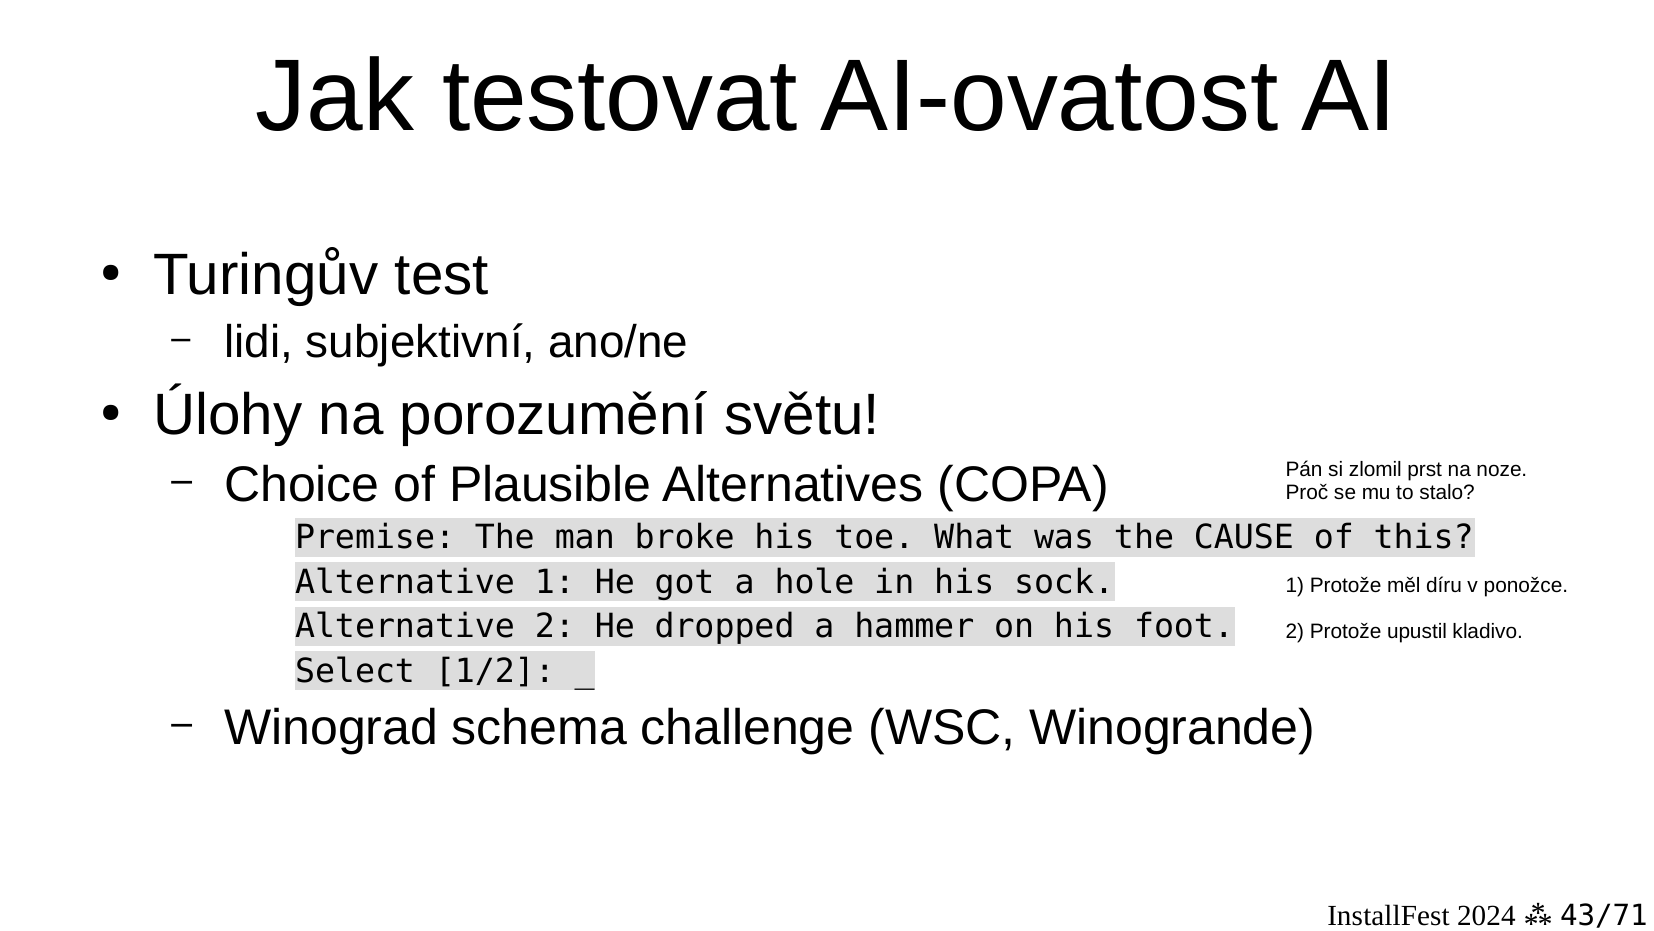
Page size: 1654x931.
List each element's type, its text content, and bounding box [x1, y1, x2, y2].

text_box Pán si zlomil prst na noze. Proč se mu to stalo? 1) Protože měl díru v ponožce. 2) Protože upustil kladivo. [1270, 450, 1584, 651]
list Turingův test lidi, subjektivní, ano/ne Úlohy na porozumění světu! Choice of Plausible Alternatives (COPA) Premise: The man broke his toe. What was the CAUSE of this? Alternative 1: He got a hole in his sock. Alternative 2: He dropped a hammer on his foot. Select [1/2]: _ Winograd schema challenge (WSC, Winogrande) [82, 241, 1571, 842]
title Jak testovat AI-ovatost AI [82, 38, 1571, 153]
